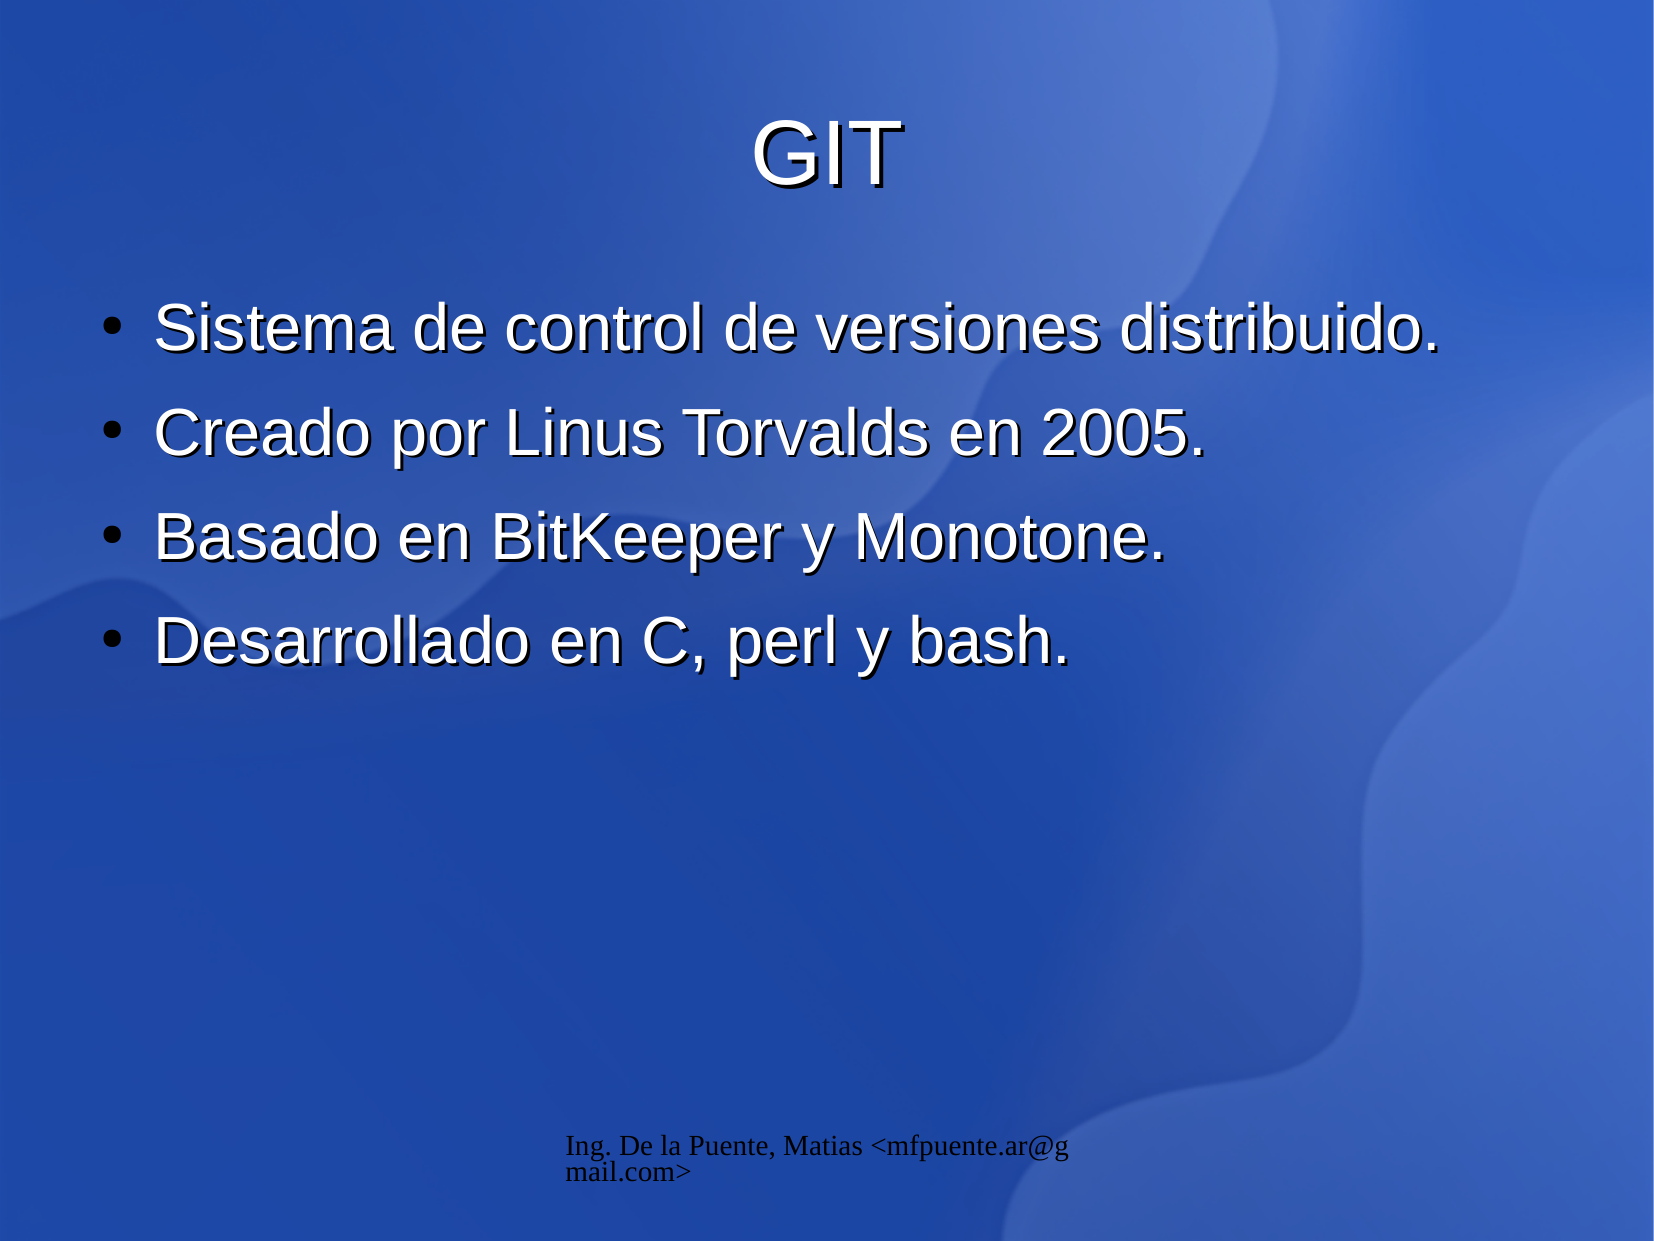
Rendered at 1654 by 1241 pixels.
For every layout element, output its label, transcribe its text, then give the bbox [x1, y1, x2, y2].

list Sistema de control de versiones distribuido. Creado por Linus Torvalds en 2005. Basado en BitKeeper y Monotone. Desarrollado en C, perl y bash. [82, 290, 1571, 1094]
title GIT [82, 56, 1571, 250]
picture [0, 0, 1654, 1241]
